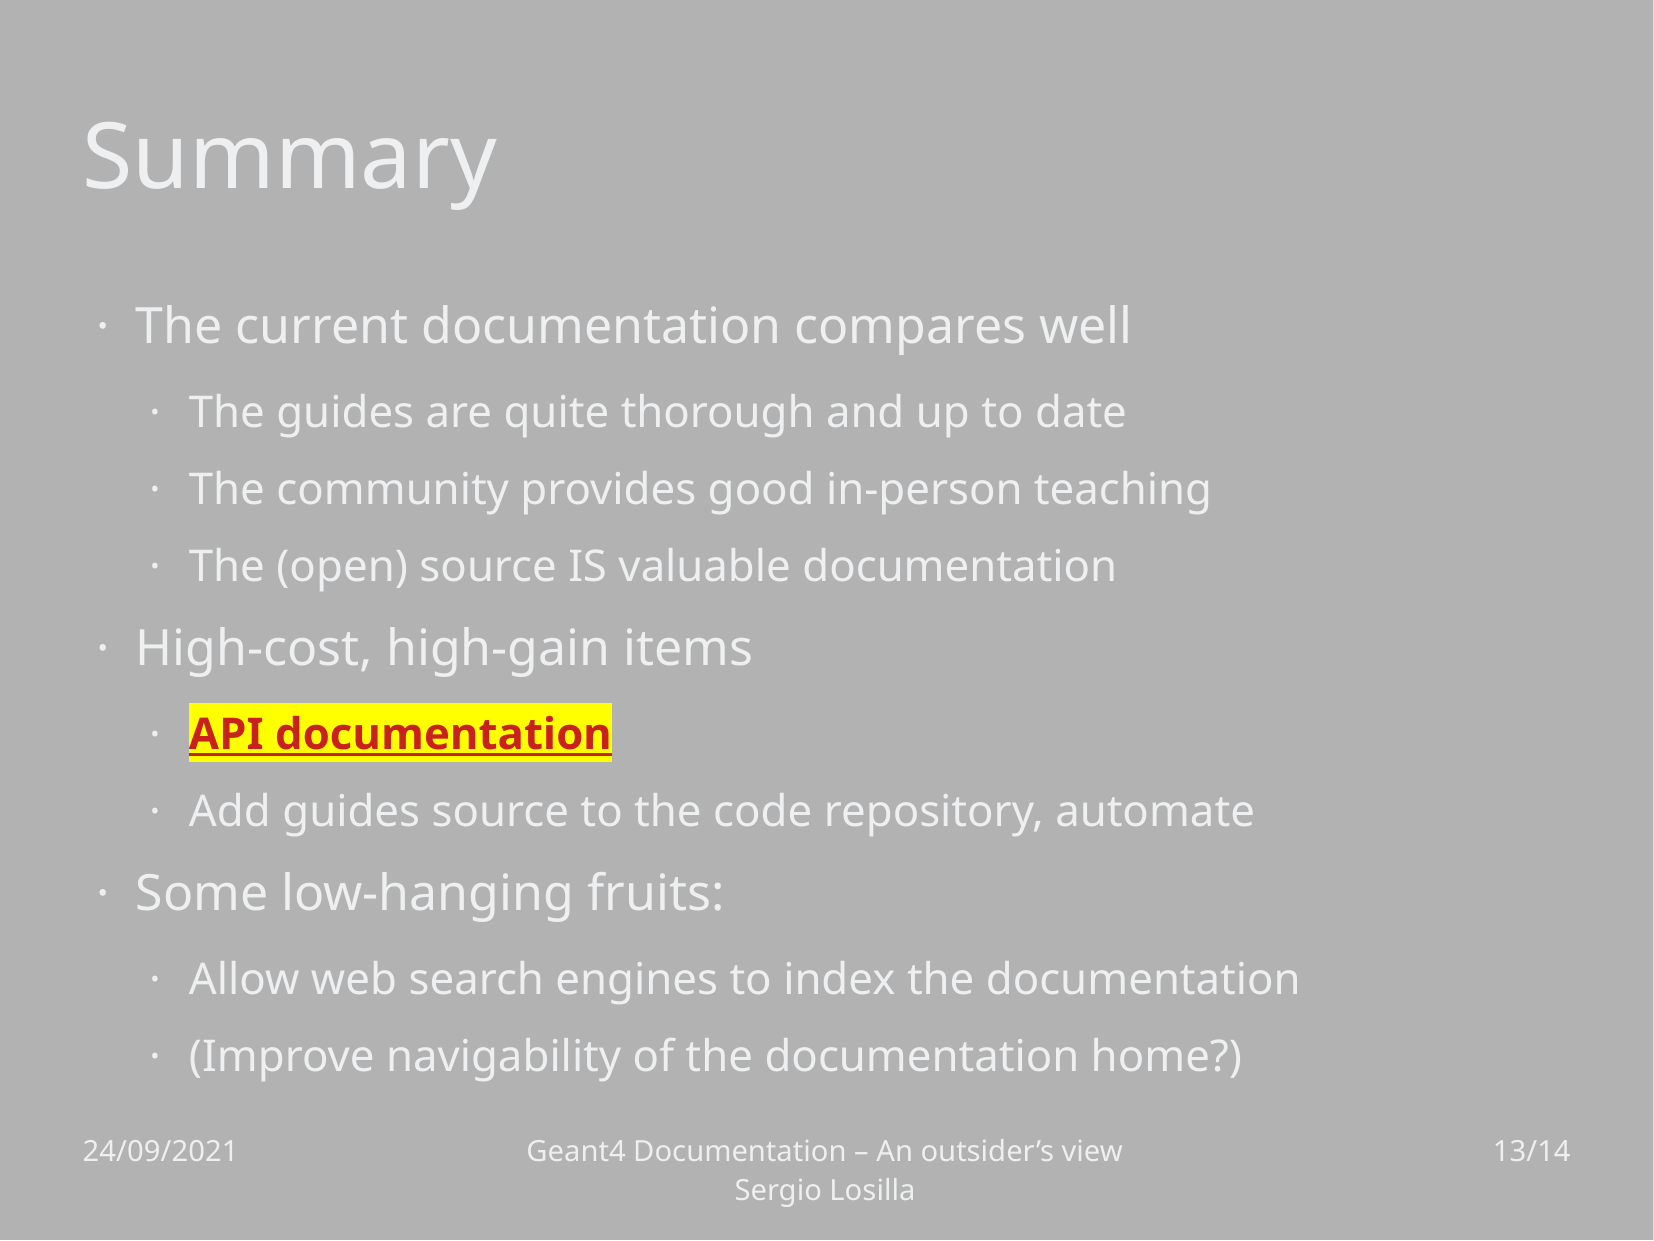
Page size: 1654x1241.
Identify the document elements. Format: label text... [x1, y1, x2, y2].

title Summary [82, 49, 1571, 257]
list The current documentation compares well The guides are quite thorough and up to date The community provides good in-person teaching The (open) source IS valuable documentation High-cost, high-gain items API documentation Add guides source to the code repository, automate Some low-hanging fruits: Allow web search engines to index the documentation (Improve navigability of the documentation home?) [82, 290, 1571, 1089]
